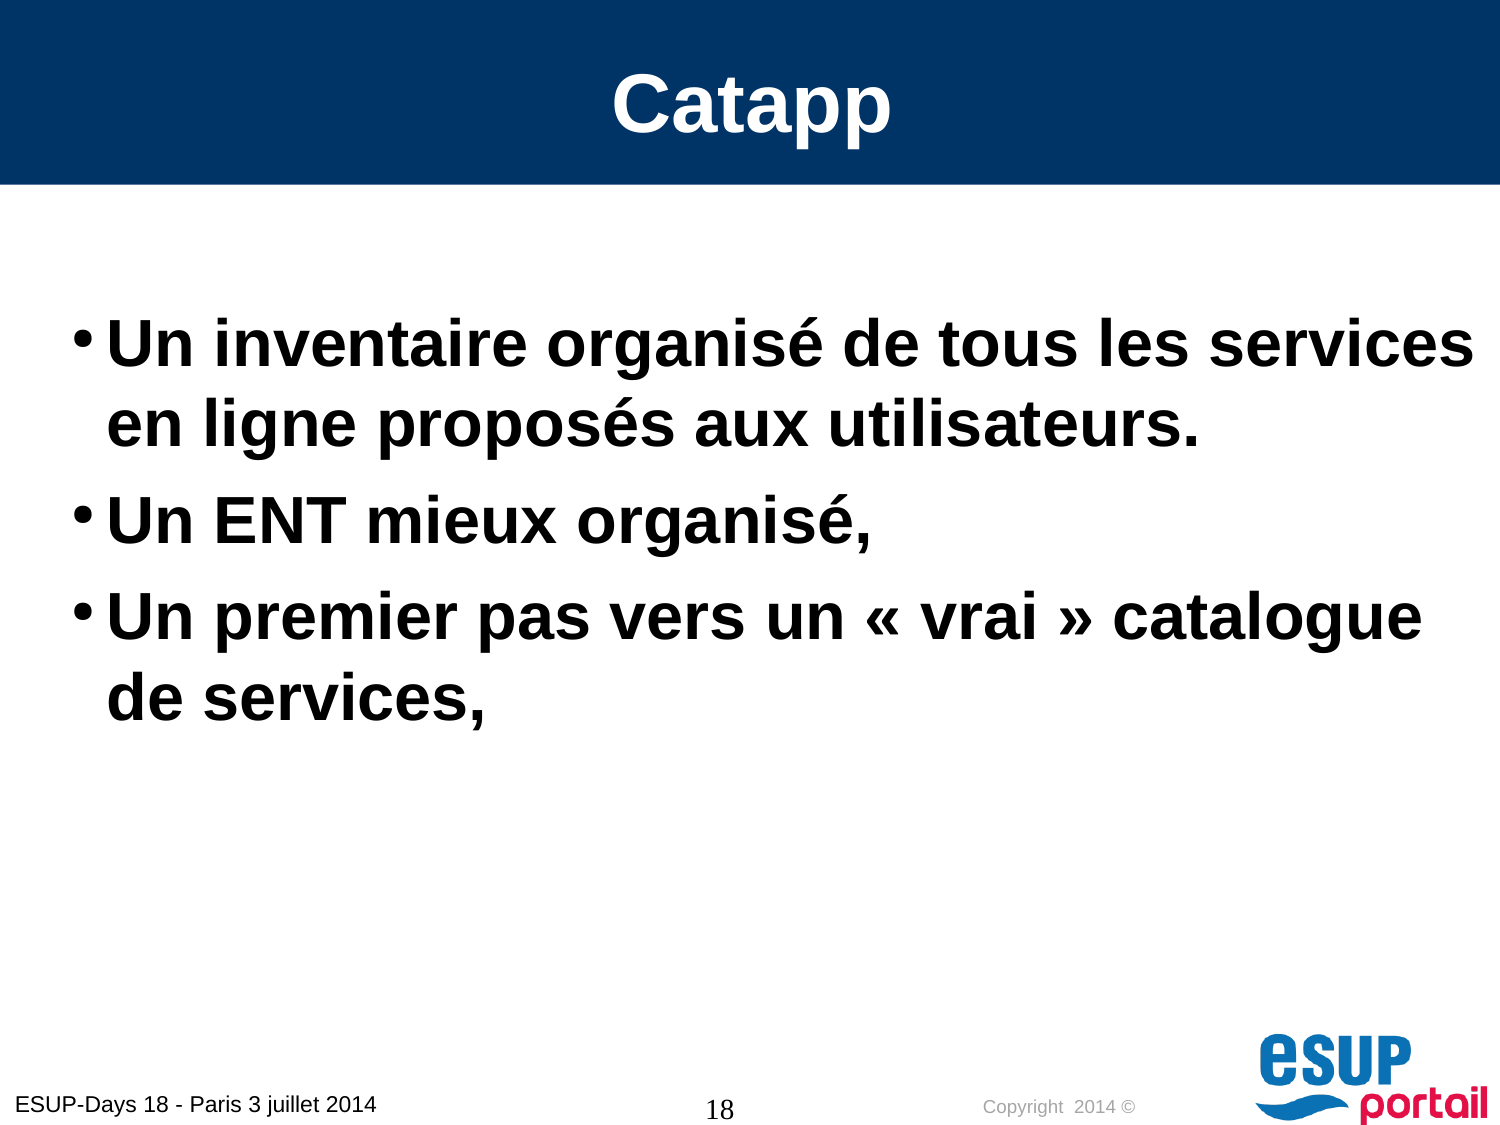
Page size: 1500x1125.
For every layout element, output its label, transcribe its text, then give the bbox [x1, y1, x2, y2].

picture [1247, 1027, 1500, 1125]
title Catapp [77, 5, 1428, 193]
list Un inventaire organisé de tous les services en ligne proposés aux utilisateurs. Un ENT mieux organisé, Un premier pas vers un « vrai » catalogue de services, [0, 292, 1498, 945]
